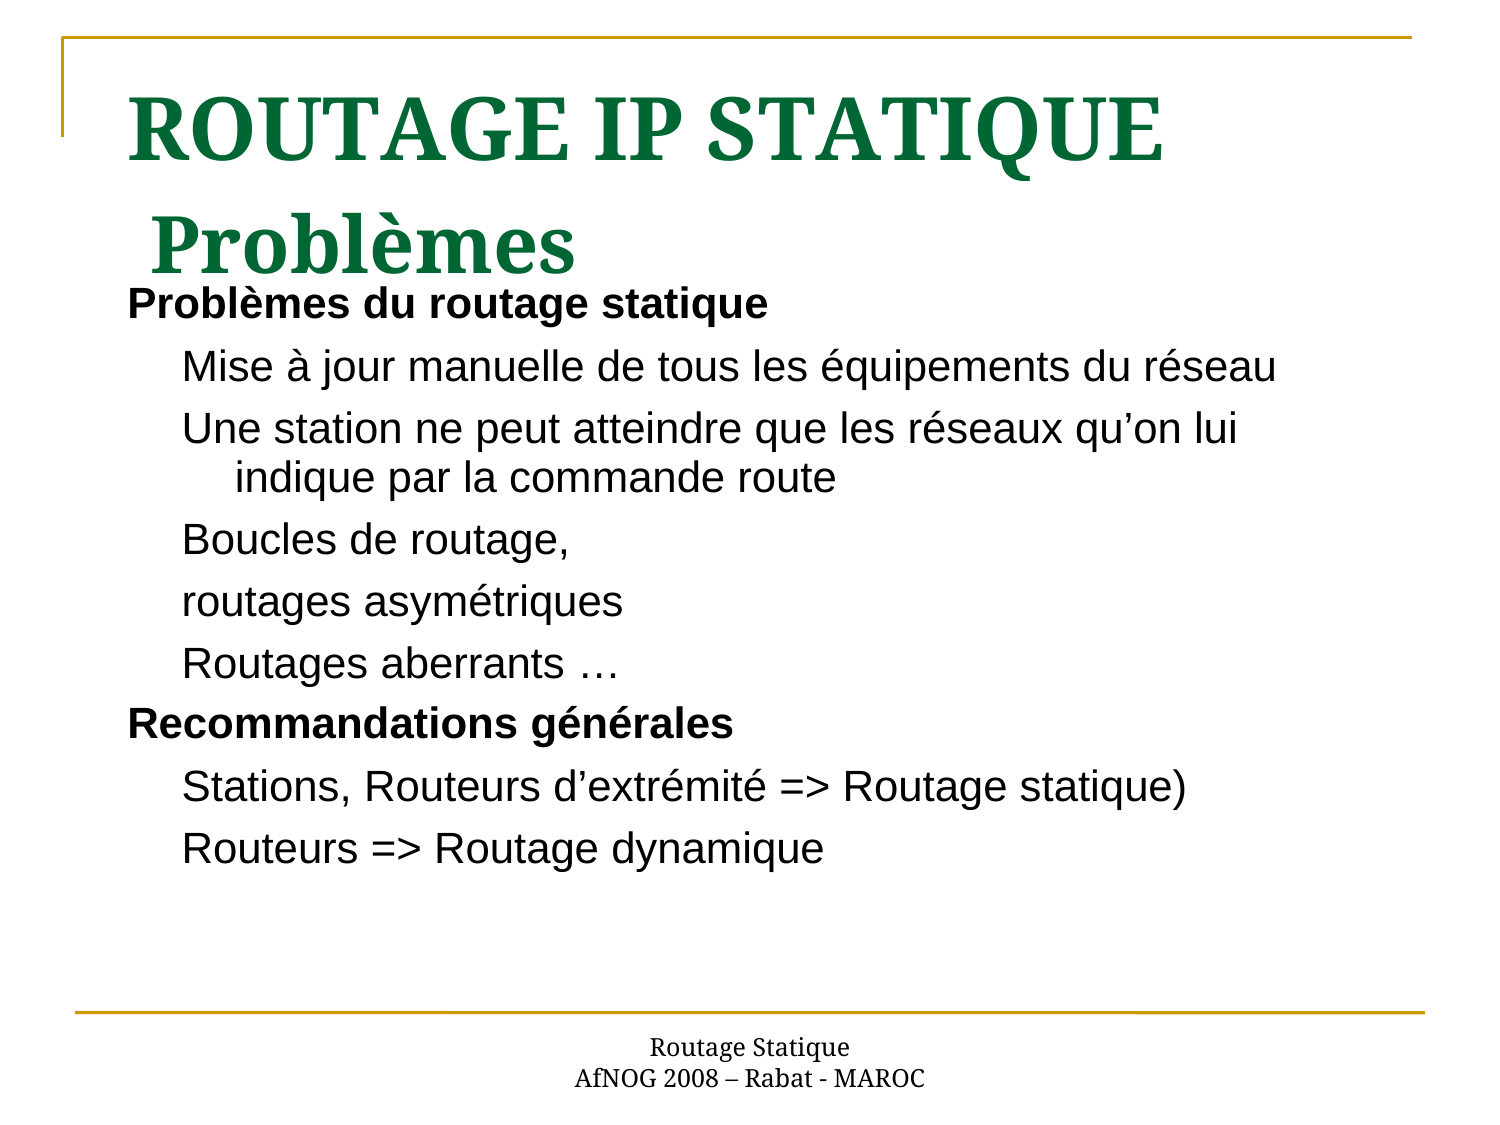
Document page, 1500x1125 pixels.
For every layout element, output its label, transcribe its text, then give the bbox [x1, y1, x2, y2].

list Problèmes du routage statique Mise à jour manuelle de tous les équipements du réseau Une station ne peut atteindre que les réseaux qu’on lui indique par la commande route Boucles de routage, routages asymétriques Routages aberrants … Recommandations générales Stations, Routeurs d’extrémité => Routage statique)‏ Routeurs => Routage dynamique [112, 274, 1388, 1051]
title ROUTAGE IP STATIQUE Problèmes [112, 62, 1388, 274]
